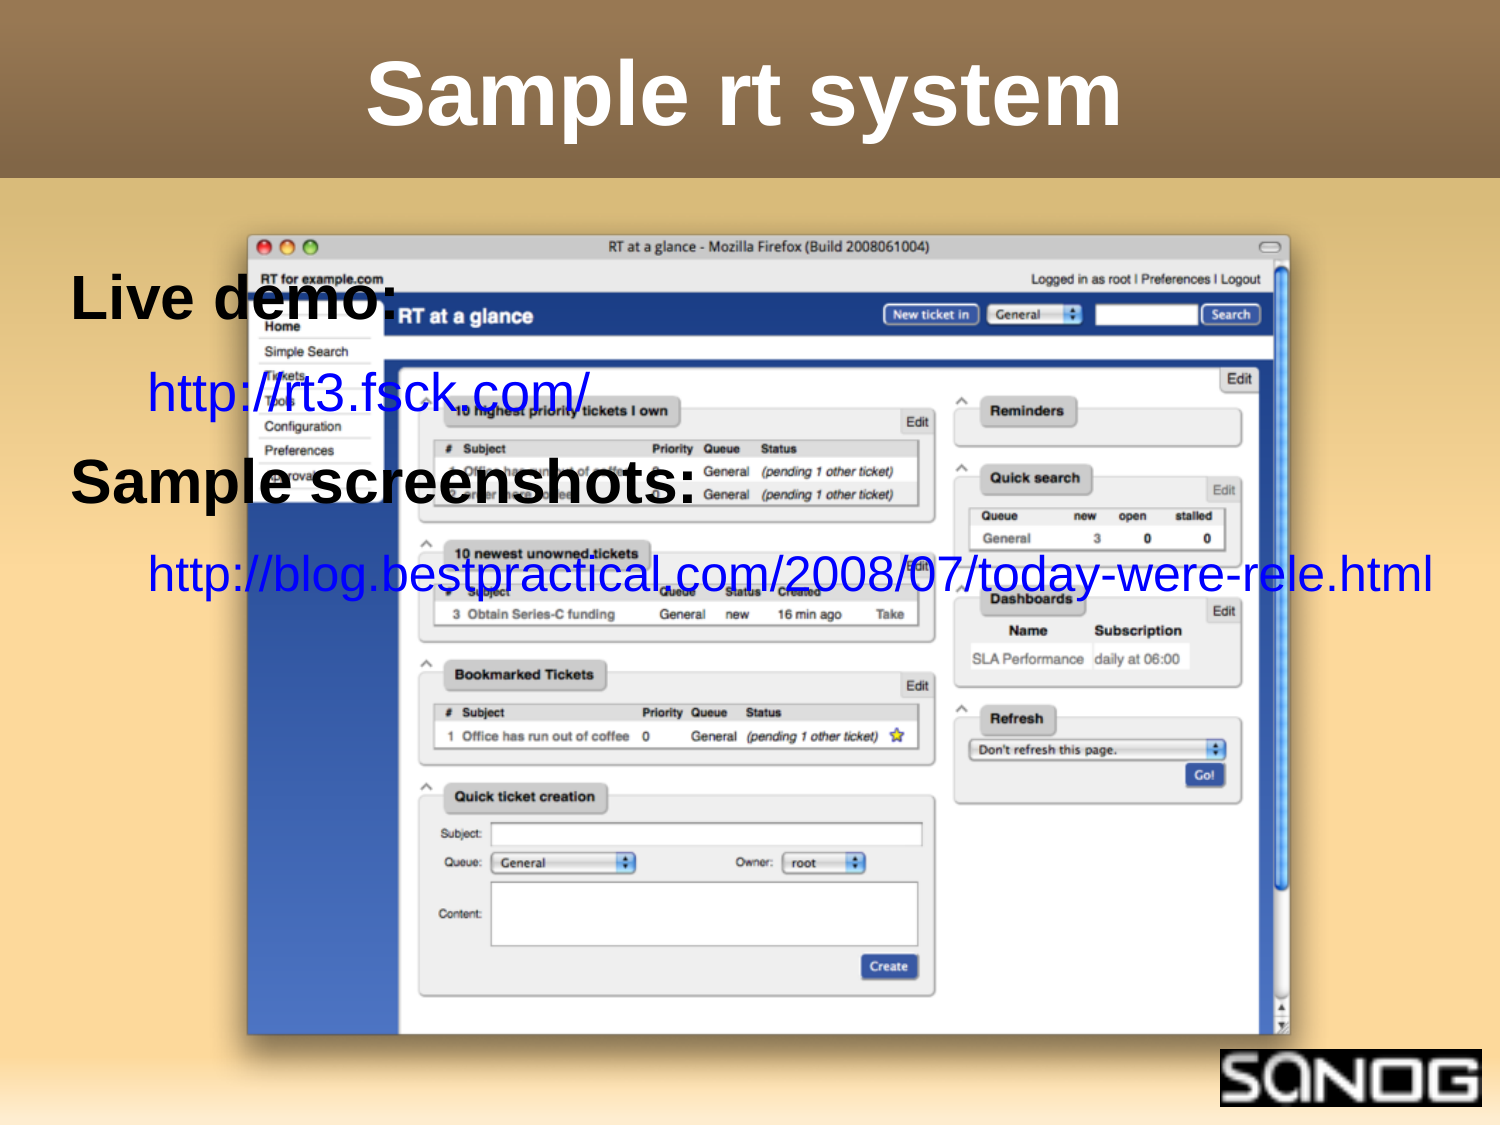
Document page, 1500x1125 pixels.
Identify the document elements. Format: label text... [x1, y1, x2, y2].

title Sample rt system [69, 0, 1420, 188]
list Live demo: http://rt3.fsck.com/ Sample screenshots: http://blog.bestpractical.com/2008/07/today-were-rele.html [53, 263, 1460, 1006]
picture [0, 0, 1500, 1125]
